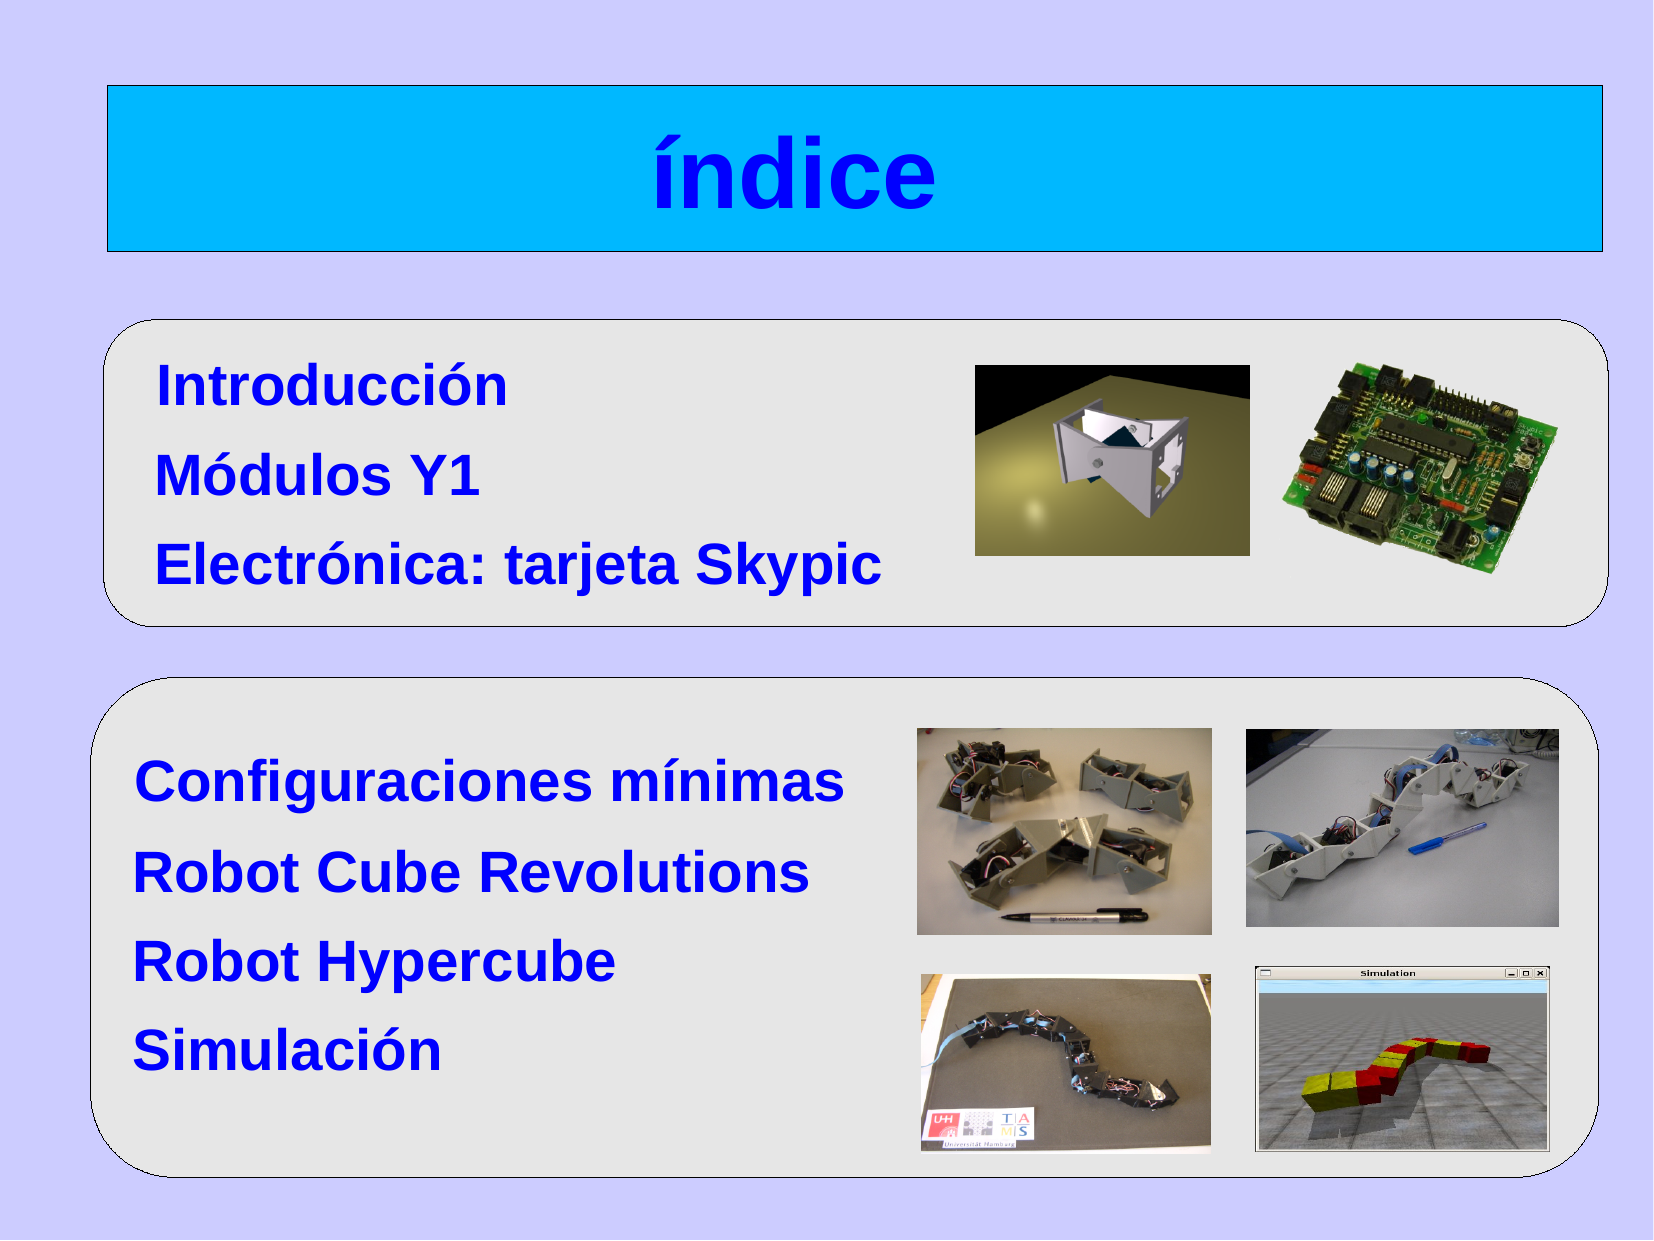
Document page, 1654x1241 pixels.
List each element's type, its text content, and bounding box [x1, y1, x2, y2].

text_box [103, 319, 1609, 627]
text_box Configuraciones mínimas Robot Cube Revolutions Robot Hypercube Simulación [115, 741, 887, 1112]
picture [917, 728, 1212, 936]
picture [1246, 729, 1559, 927]
text_box índice [650, 118, 1125, 230]
text_box [107, 85, 1603, 252]
picture [1255, 966, 1550, 1152]
picture [1279, 360, 1574, 578]
picture [921, 974, 1211, 1154]
text_box [90, 677, 1599, 1178]
text_box Introducción Módulos Y1 Electrónica: tarjeta Skypic [137, 344, 924, 640]
picture [975, 365, 1250, 556]
